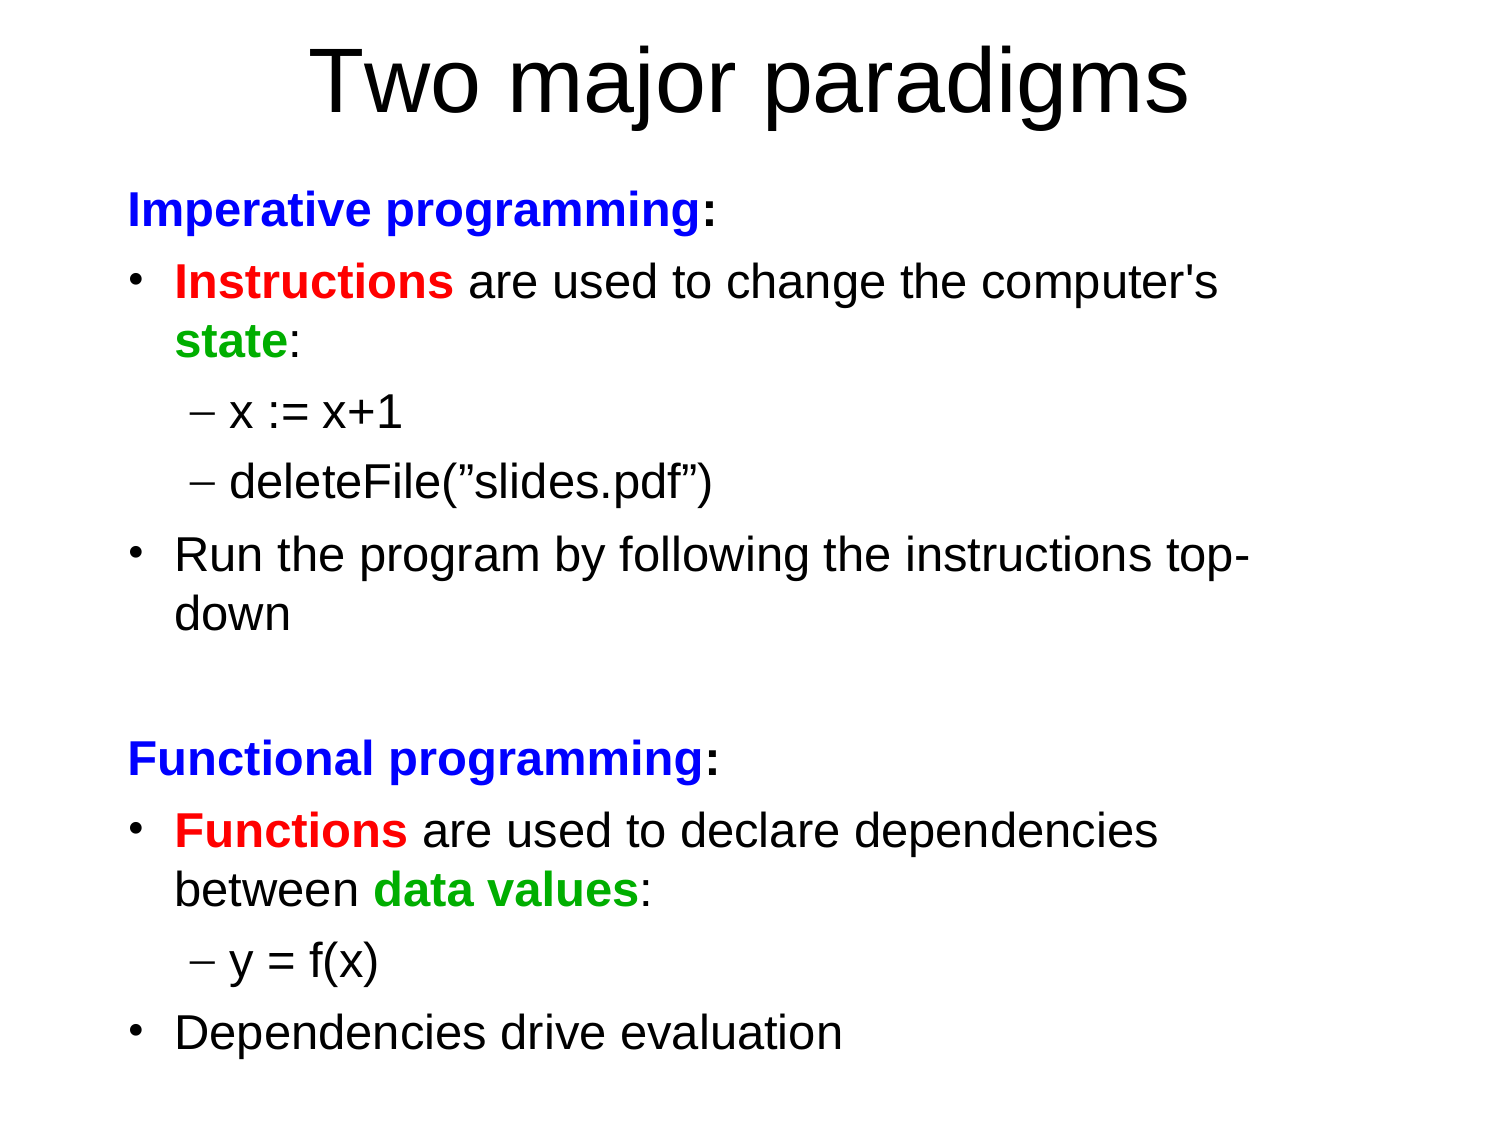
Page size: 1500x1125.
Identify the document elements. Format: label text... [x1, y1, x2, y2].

list Imperative programming: Instructions are used to change the computer's state: x := x+1 deleteFile(”slides.pdf”) Run the program by following the instructions top-down Functional programming: Functions are used to declare dependencies between data values: y = f(x) Dependencies drive evaluation [112, 170, 1351, 1072]
title Two major paradigms [112, 0, 1388, 170]
